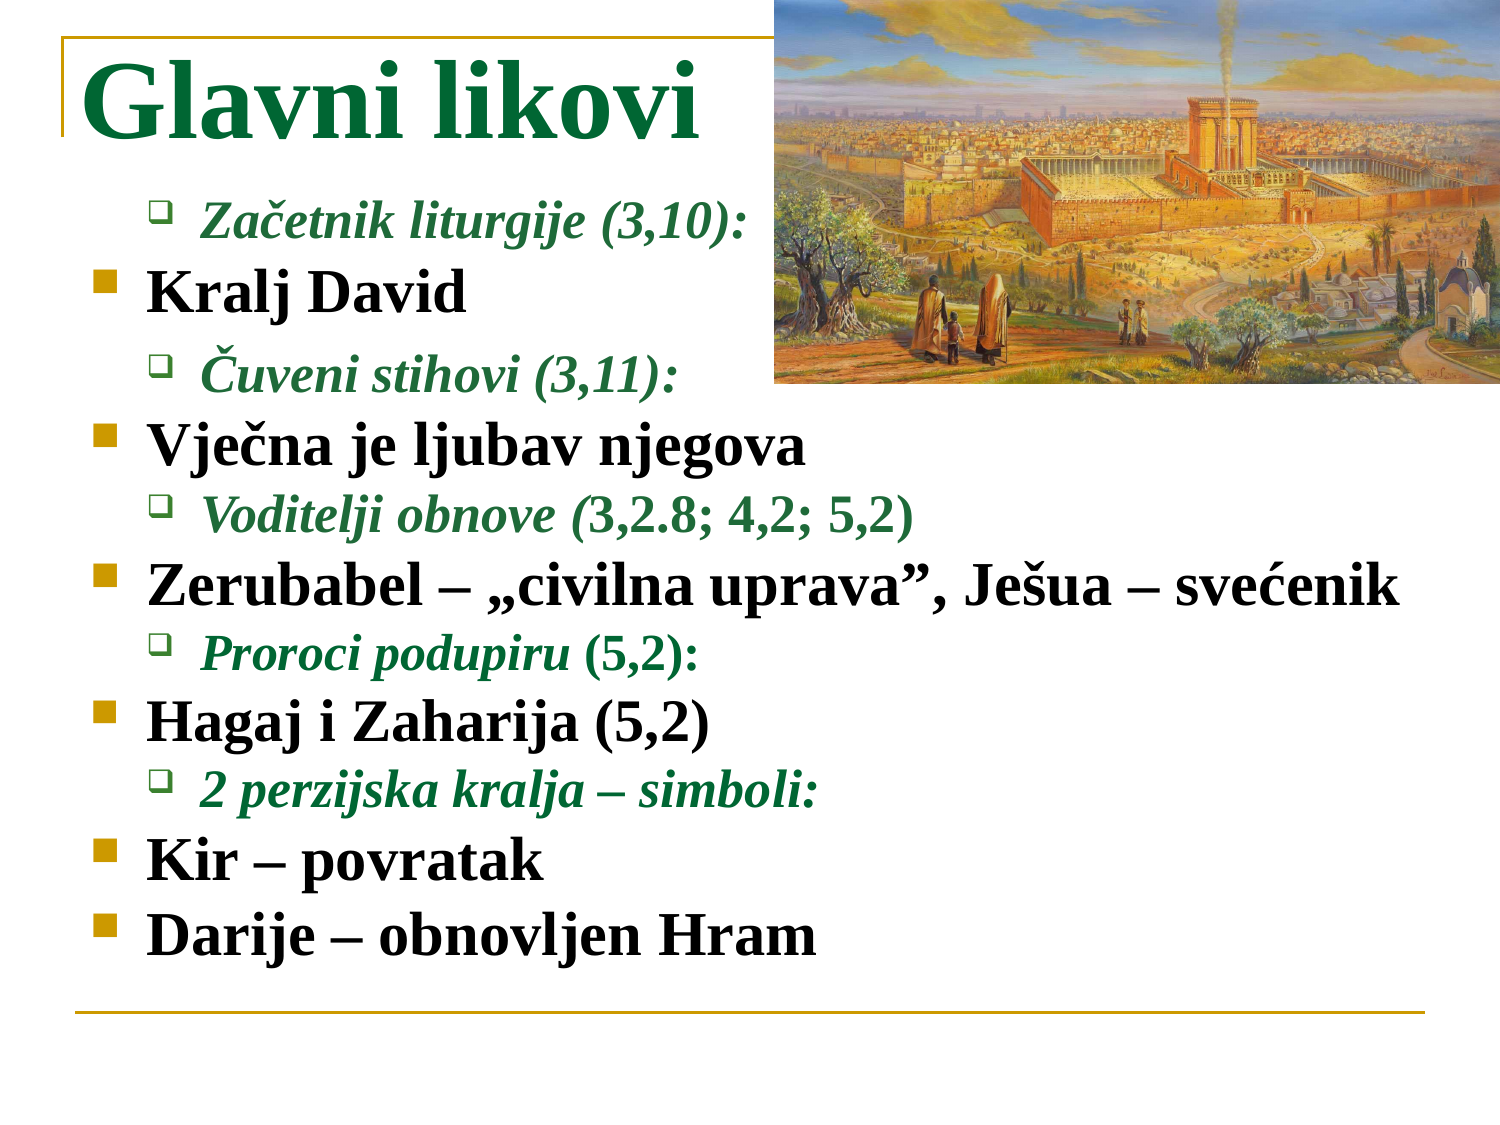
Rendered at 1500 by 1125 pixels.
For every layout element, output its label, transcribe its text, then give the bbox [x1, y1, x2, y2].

title Glavni likovi [64, 19, 774, 206]
picture [774, 0, 1500, 384]
list Začetnik liturgije (3,10): Kralj David Čuveni stihovi (3,11): Vječna je ljubav njegova Voditelji obnove (3,2.8; 4,2; 5,2) Zerubabel – „civilna uprava”, Ješua – svećenik Proroci podupiru (5,2): Hagaj i Zaharija (5,2) 2 perzijska kralja – simboli: Kir – povratak Darije – obnovljen Hram [75, 177, 1426, 1006]
